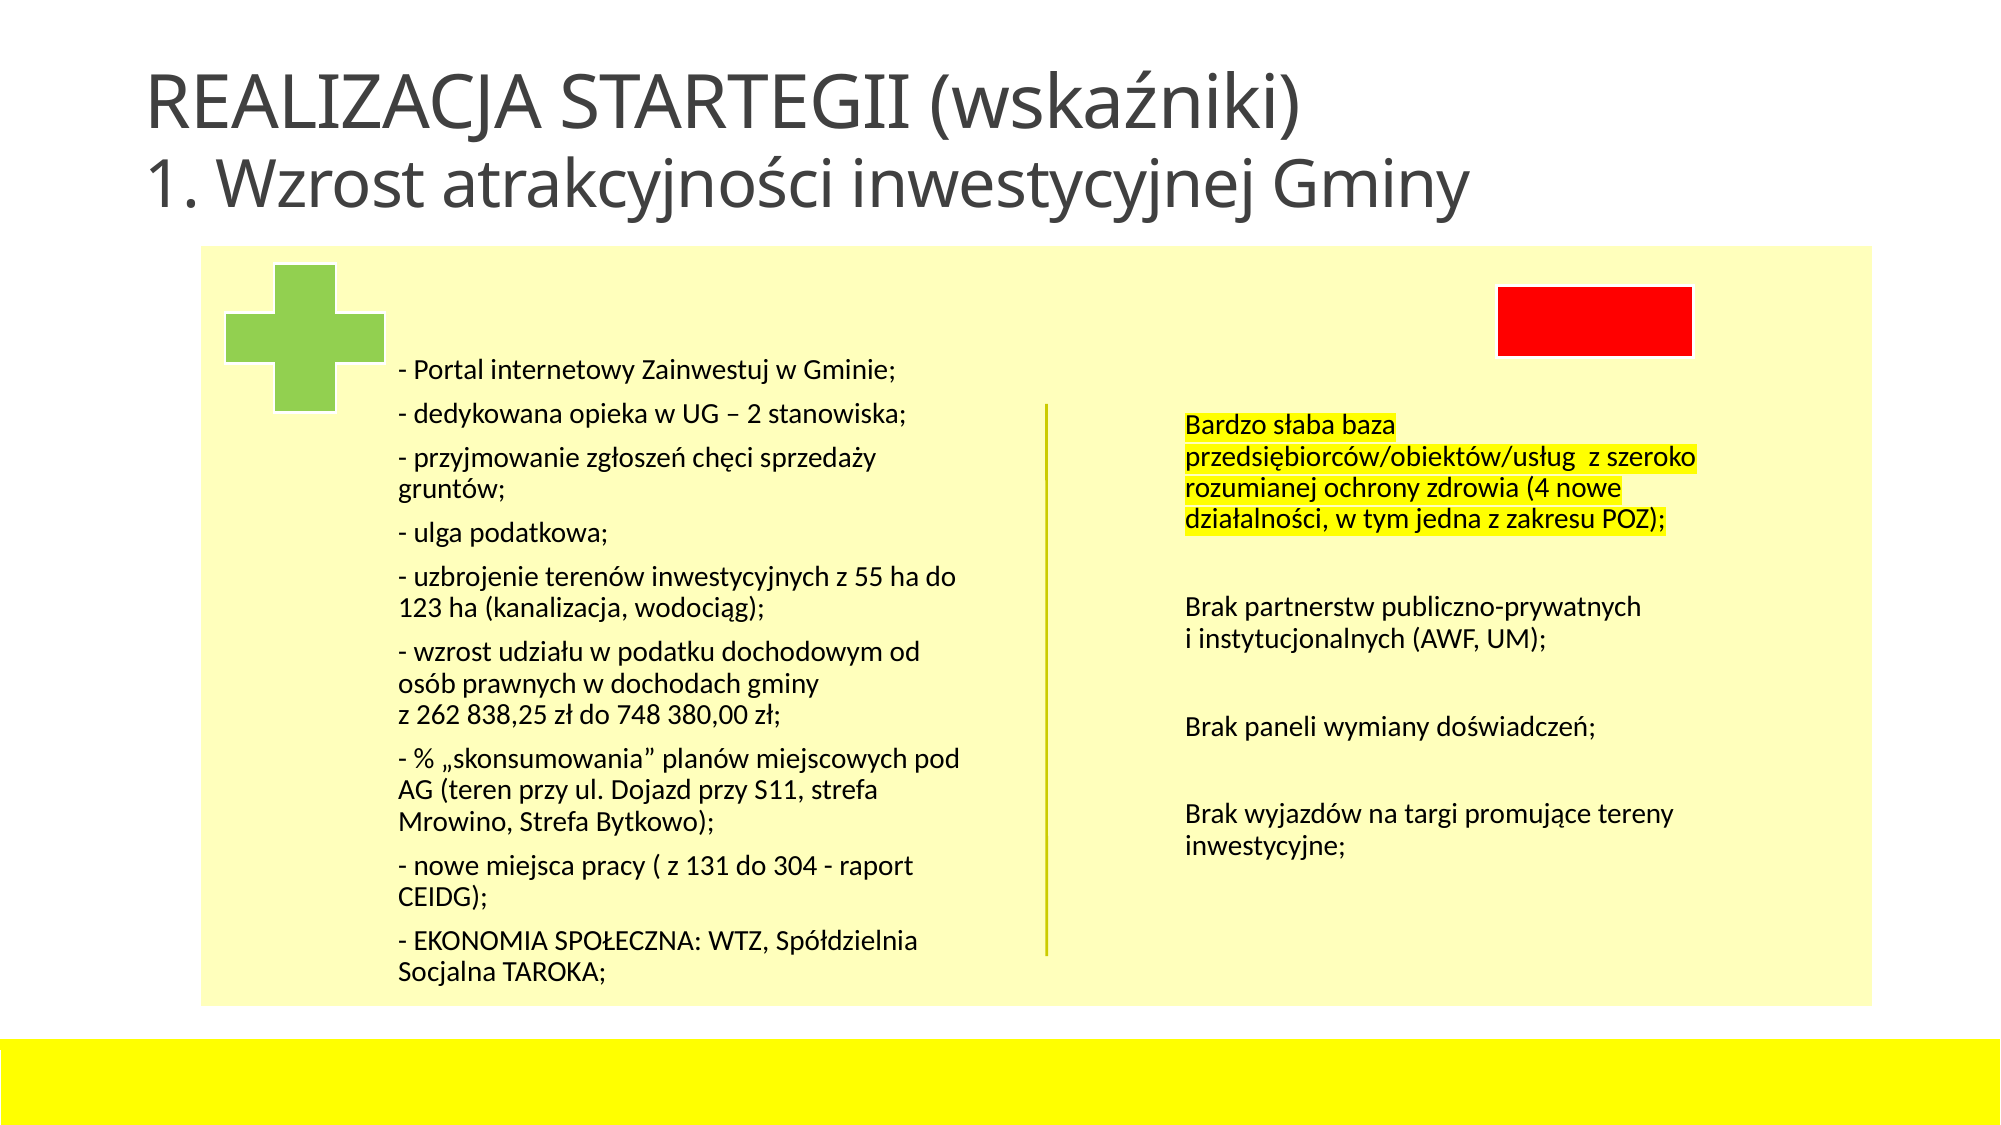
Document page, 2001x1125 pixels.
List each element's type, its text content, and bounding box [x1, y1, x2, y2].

text_box [200, 244, 1873, 1008]
text_box Bardzo słaba baza przedsiębiorców/obiektów/usług z szeroko rozumianej ochrony zdrowia (4 nowe działalności, w tym jedna z zakresu POZ); Brak partnerstw publiczno-prywatnych i instytucjonalnych (AWF, UM); Brak paneli wymiany doświadczeń; Brak wyjazdów na targi promujące tereny inwestycyjne; [1180, 405, 1706, 984]
text_box - Portal internetowy Zainwestuj w Gminie; - dedykowana opieka w UG – 2 stanowiska; - przyjmowanie zgłoszeń chęci sprzedaży gruntów; - ulga podatkowa; - uzbrojenie terenów inwestycyjnych z 55 ha do 123 ha (kanalizacja, wodociąg); - wzrost udziału w podatku dochodowym od osób prawnych w dochodach gminy z 262 838,25 zł do 748 380,00 zł; - % „skonsumowania” planów miejscowych pod AG (teren przy ul. Dojazd przy S11, strefa Mrowino, Strefa Bytkowo); - nowe miejsca pracy ( z 131 do 304 - raport CEIDG); - EKONOMIA SPOŁECZNA: WTZ, Spółdzielnia Socjalna TAROKA; [393, 349, 969, 937]
title REALIZACJA STARTEGII (wskaźniki) 1. Wzrost atrakcyjności inwestycyjnej Gminy [130, 43, 1779, 231]
